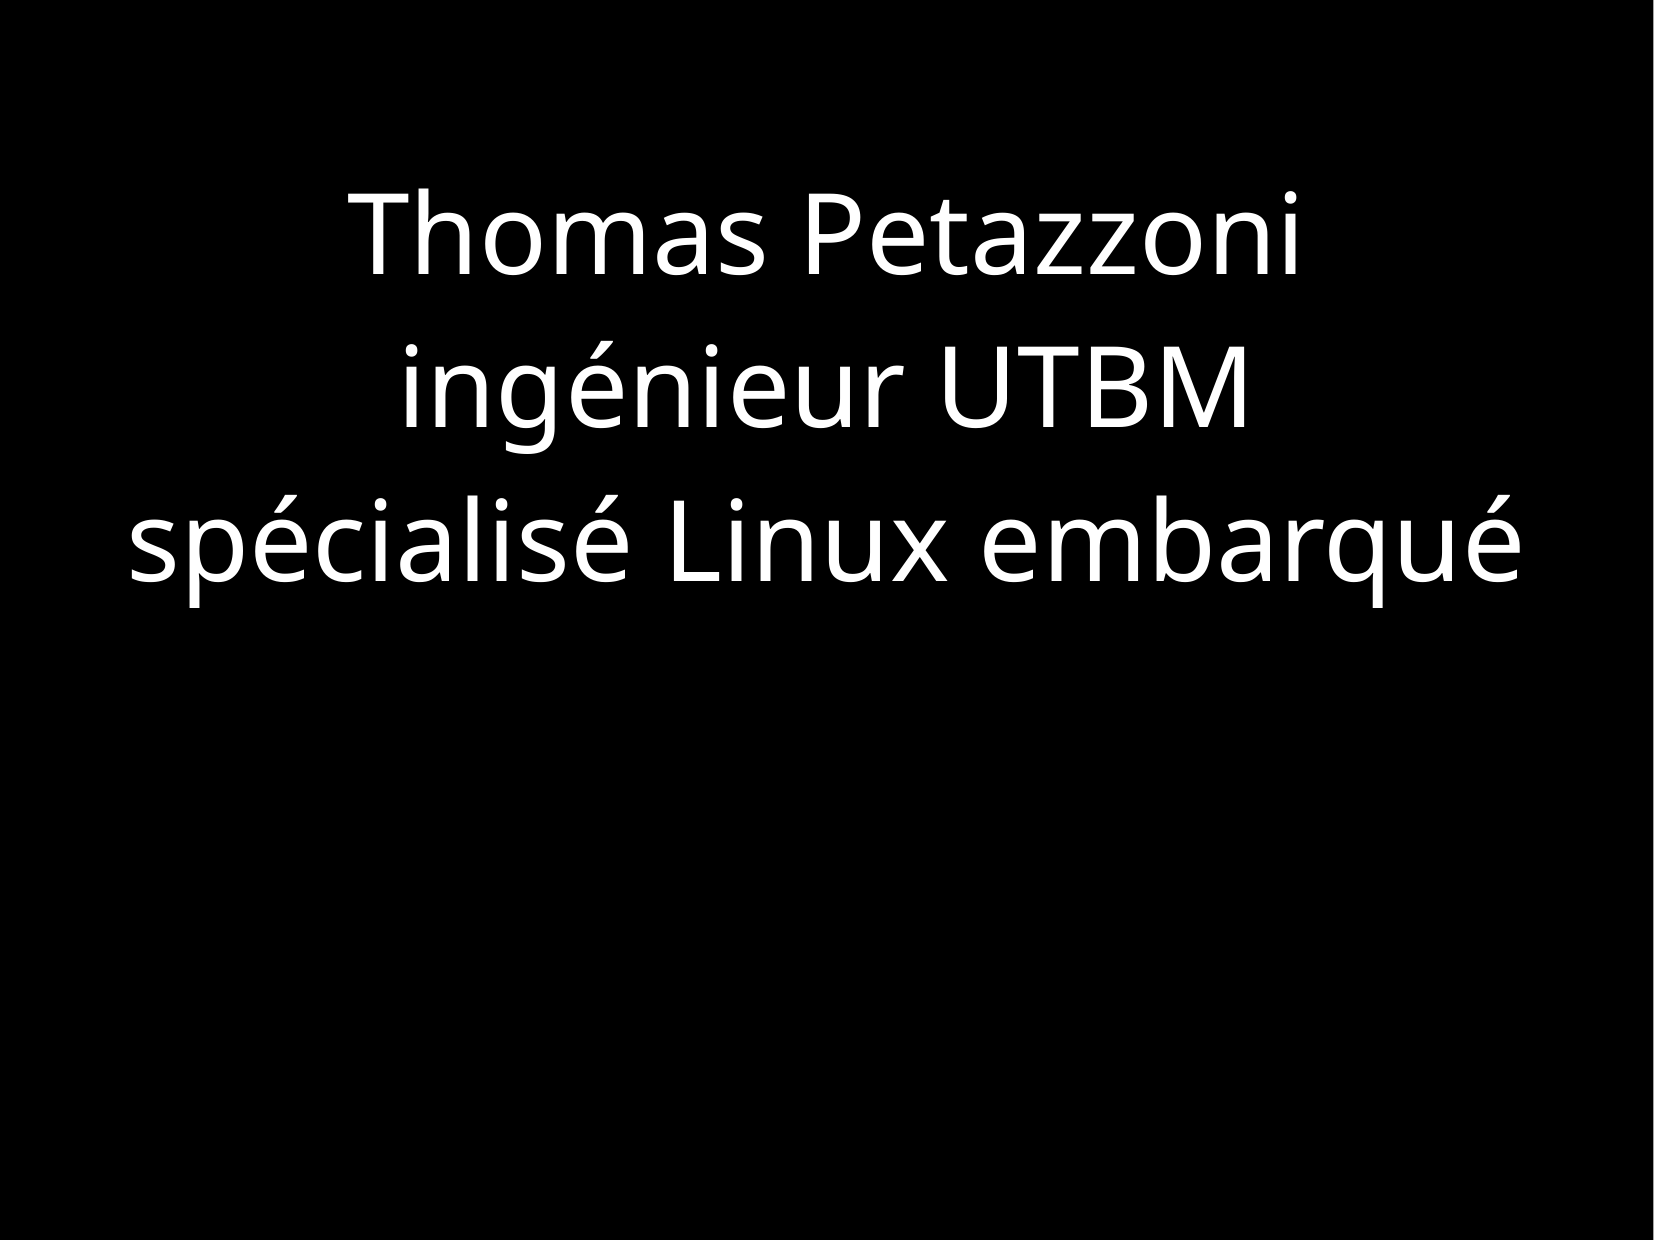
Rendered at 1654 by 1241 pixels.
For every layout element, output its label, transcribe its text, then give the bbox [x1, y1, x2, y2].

title Thomas Petazzoni ingénieur UTBM spécialisé Linux embarqué [82, 56, 1571, 1172]
